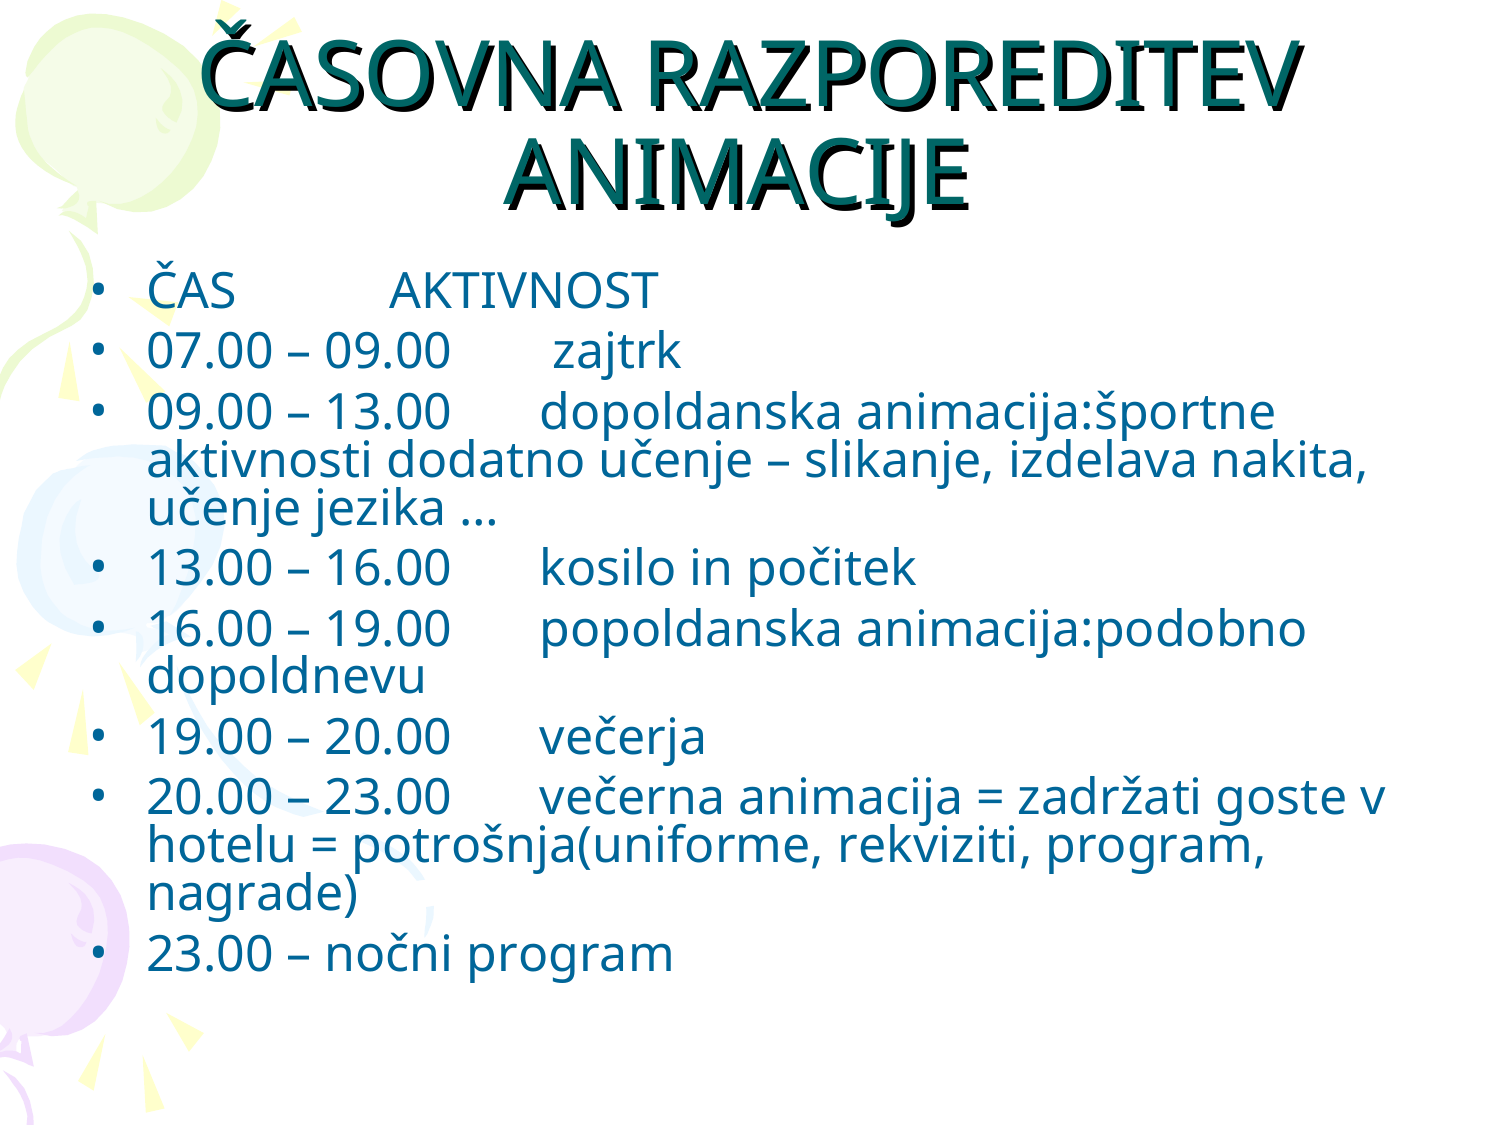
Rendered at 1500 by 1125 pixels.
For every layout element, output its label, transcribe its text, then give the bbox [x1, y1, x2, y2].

list ČAS AKTIVNOST 07.00 – 09.00 zajtrk 09.00 – 13.00 dopoldanska animacija:športne aktivnosti dodatno učenje – slikanje, izdelava nakita, učenje jezika … 13.00 – 16.00 kosilo in počitek 16.00 – 19.00 popoldanska animacija:podobno dopoldnevu 19.00 – 20.00 večerja 20.00 – 23.00 večerna animacija = zadržati goste v hotelu = potrošnja(uniforme, rekviziti, program, nagrade) 23.00 – nočni program [75, 262, 1426, 994]
title ČASOVNA RAZPOREDITEV ANIMACIJE [72, 16, 1426, 233]
